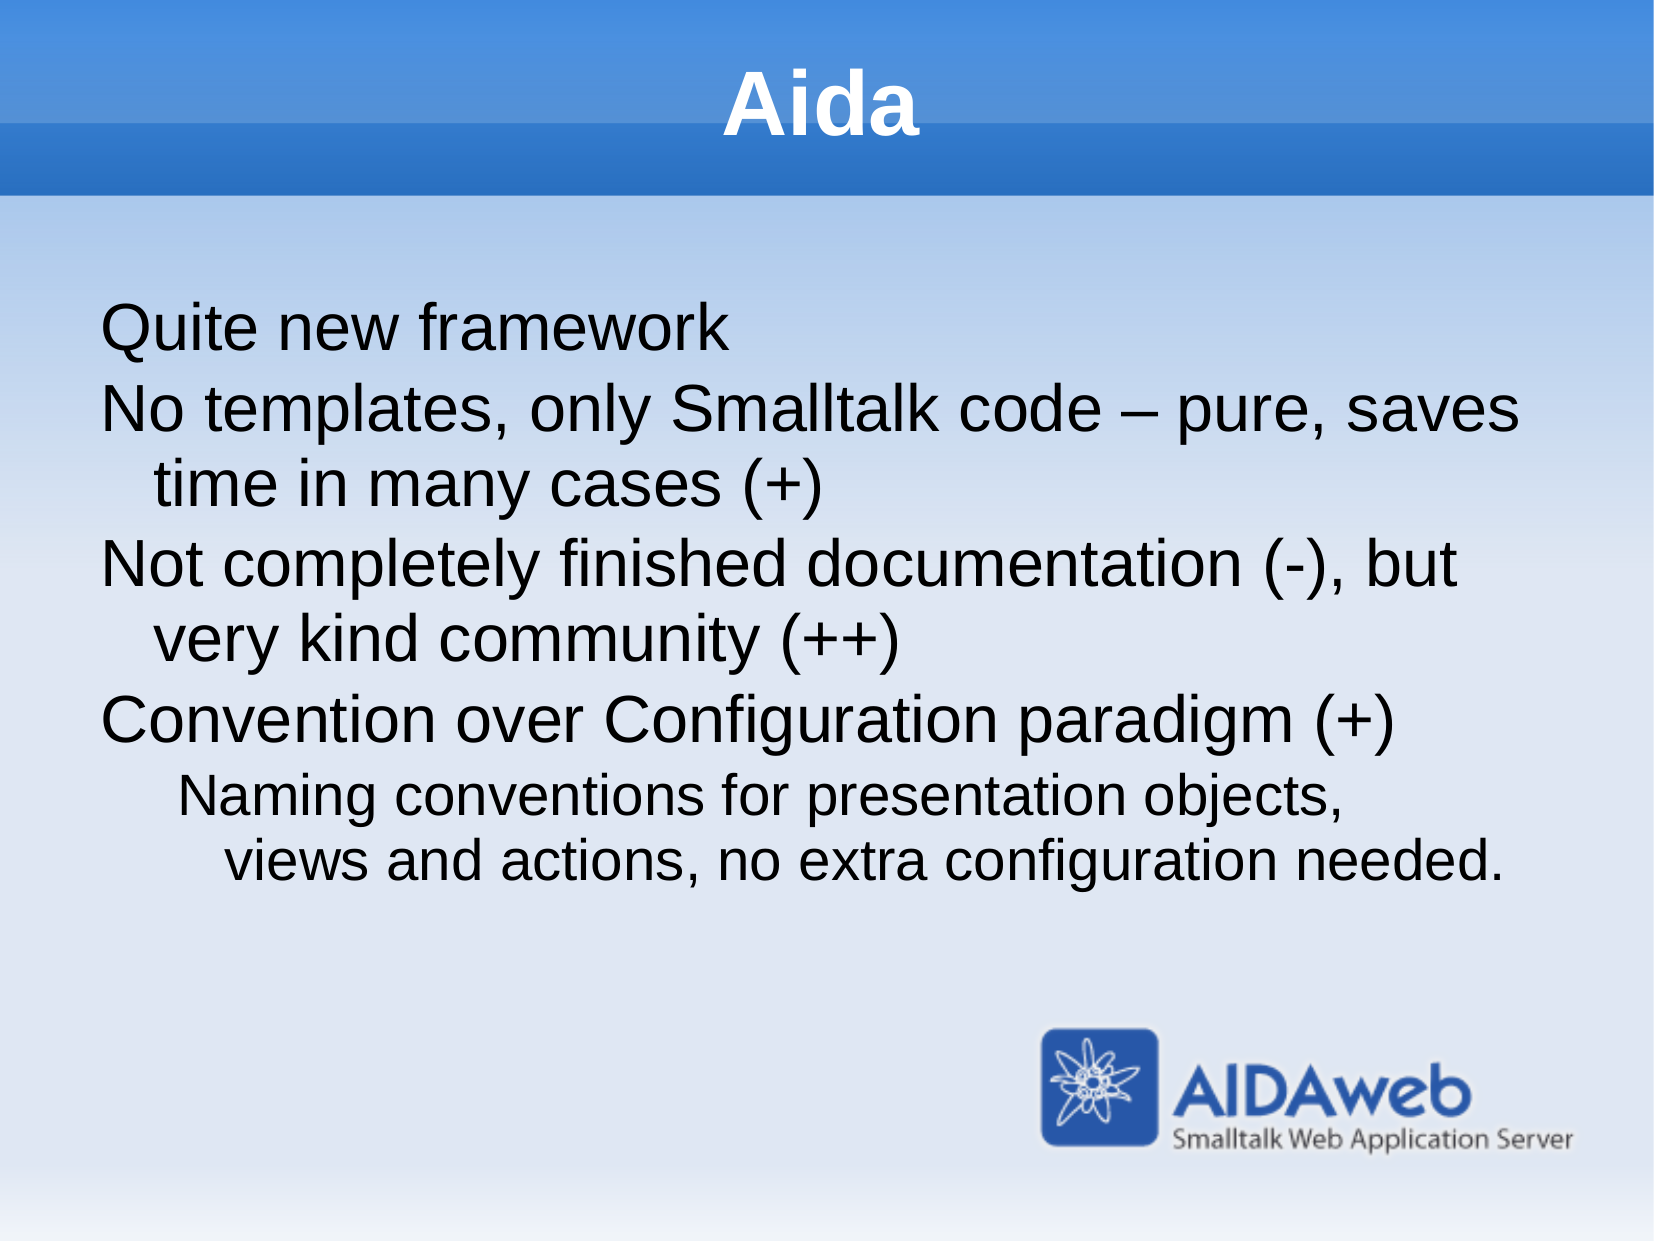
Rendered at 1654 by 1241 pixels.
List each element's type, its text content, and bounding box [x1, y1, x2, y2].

title Aida [76, 0, 1565, 208]
list Quite new framework No templates, only Smalltalk code – pure, saves time in many cases (+) Not completely finished documentation (-), but very kind community (++) Convention over Configuration paradigm (+) Naming conventions for presentation objects, views and actions, no extra configuration needed. [82, 290, 1571, 1094]
picture [0, 0, 1654, 1241]
